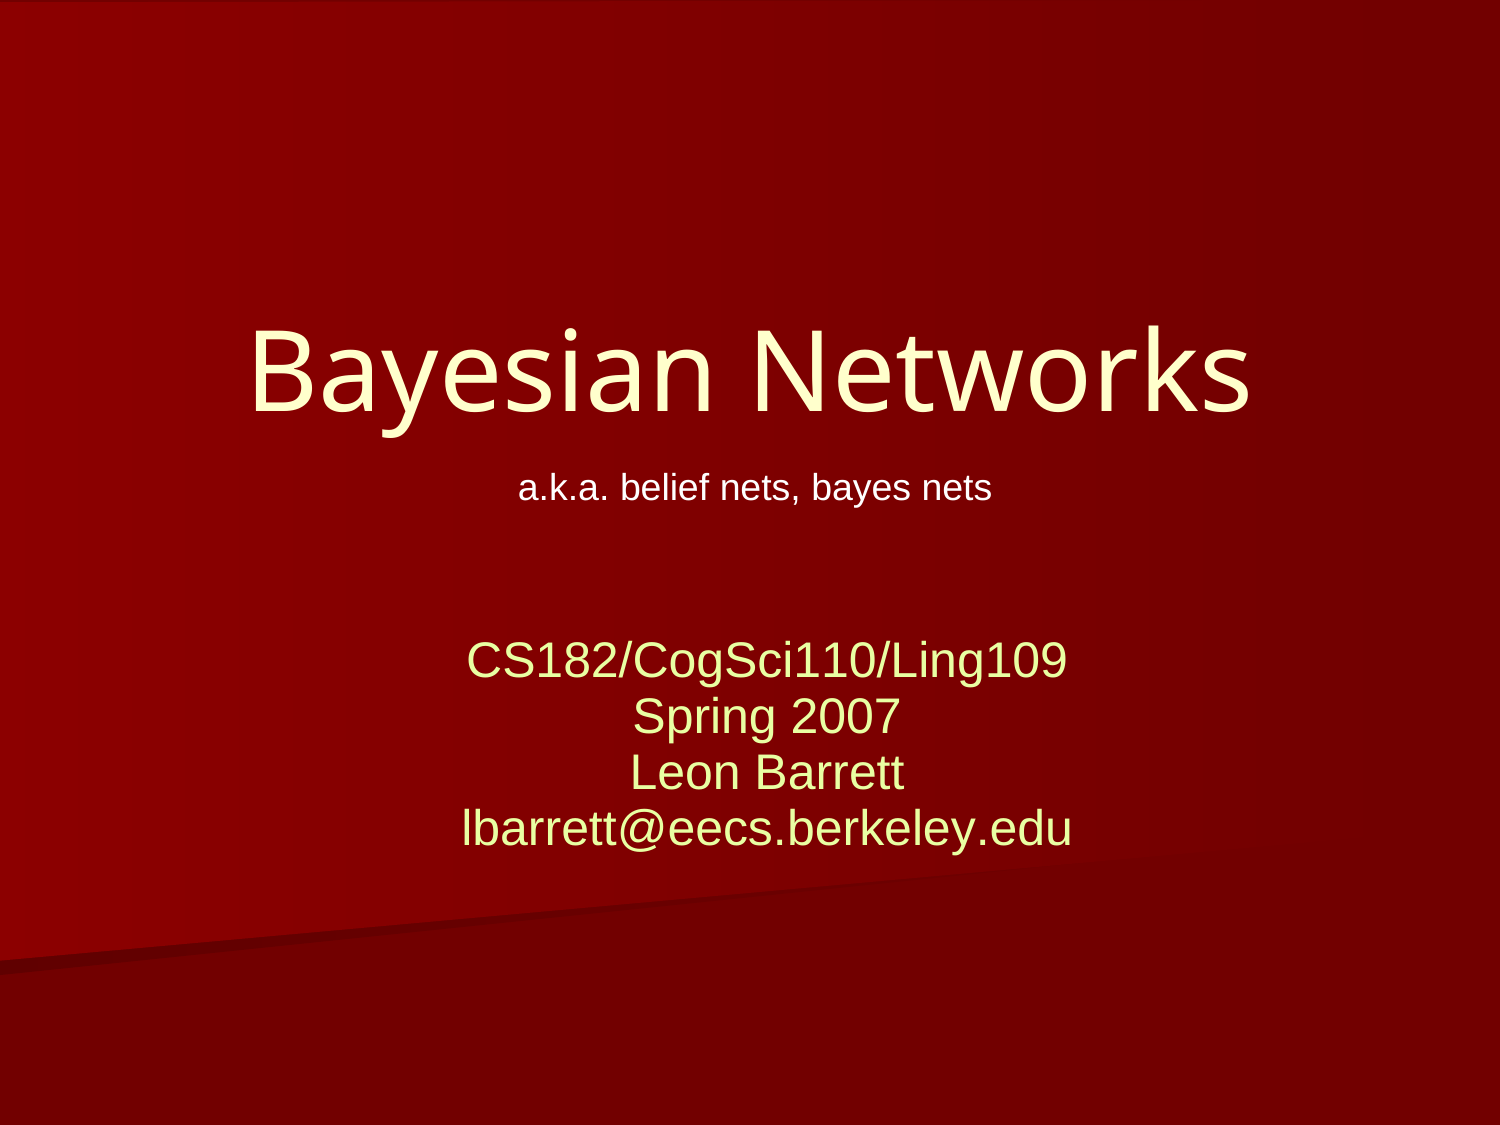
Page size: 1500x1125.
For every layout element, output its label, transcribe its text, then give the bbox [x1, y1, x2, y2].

text_box a.k.a. belief nets, bayes nets [171, 459, 1339, 517]
text_box CS182/CogSci110/Ling109 Spring 2007 Leon Barrett lbarrett@eecs.berkeley.edu [446, 624, 1089, 864]
title Bayesian Networks [112, 289, 1388, 452]
